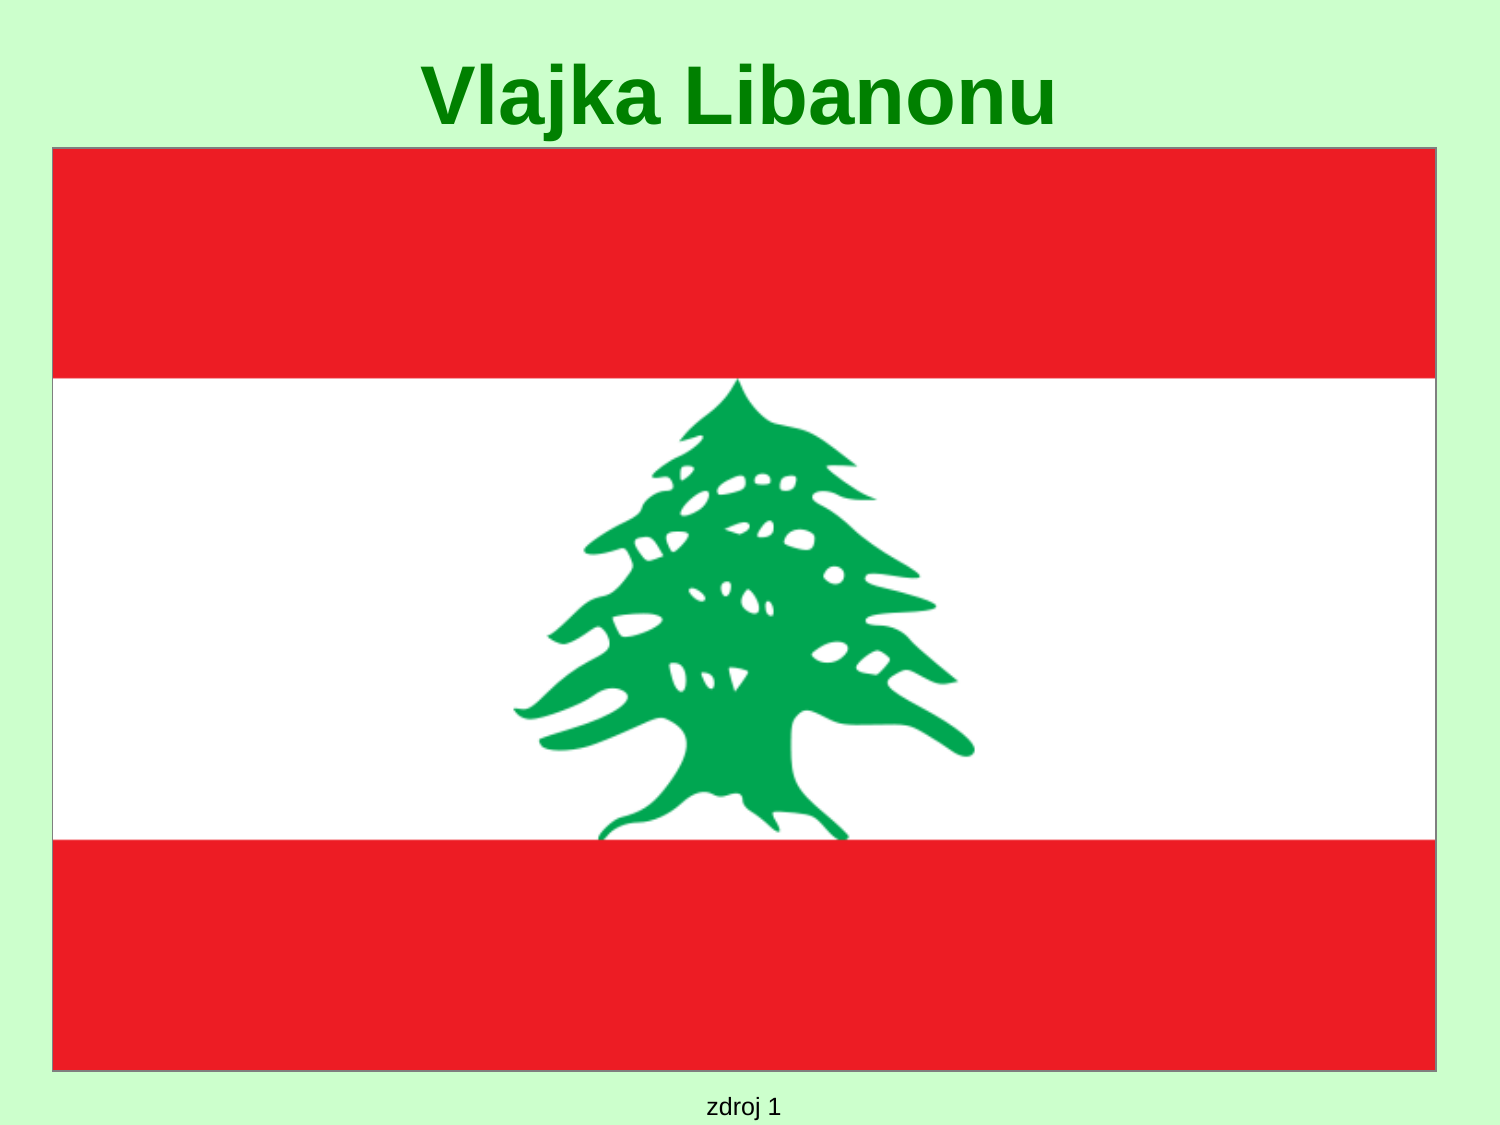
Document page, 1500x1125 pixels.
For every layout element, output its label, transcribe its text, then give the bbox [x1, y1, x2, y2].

text_box zdroj 1 [53, 1082, 1436, 1125]
picture [53, 148, 1436, 1071]
title Vlajka Libanonu [53, 33, 1426, 147]
